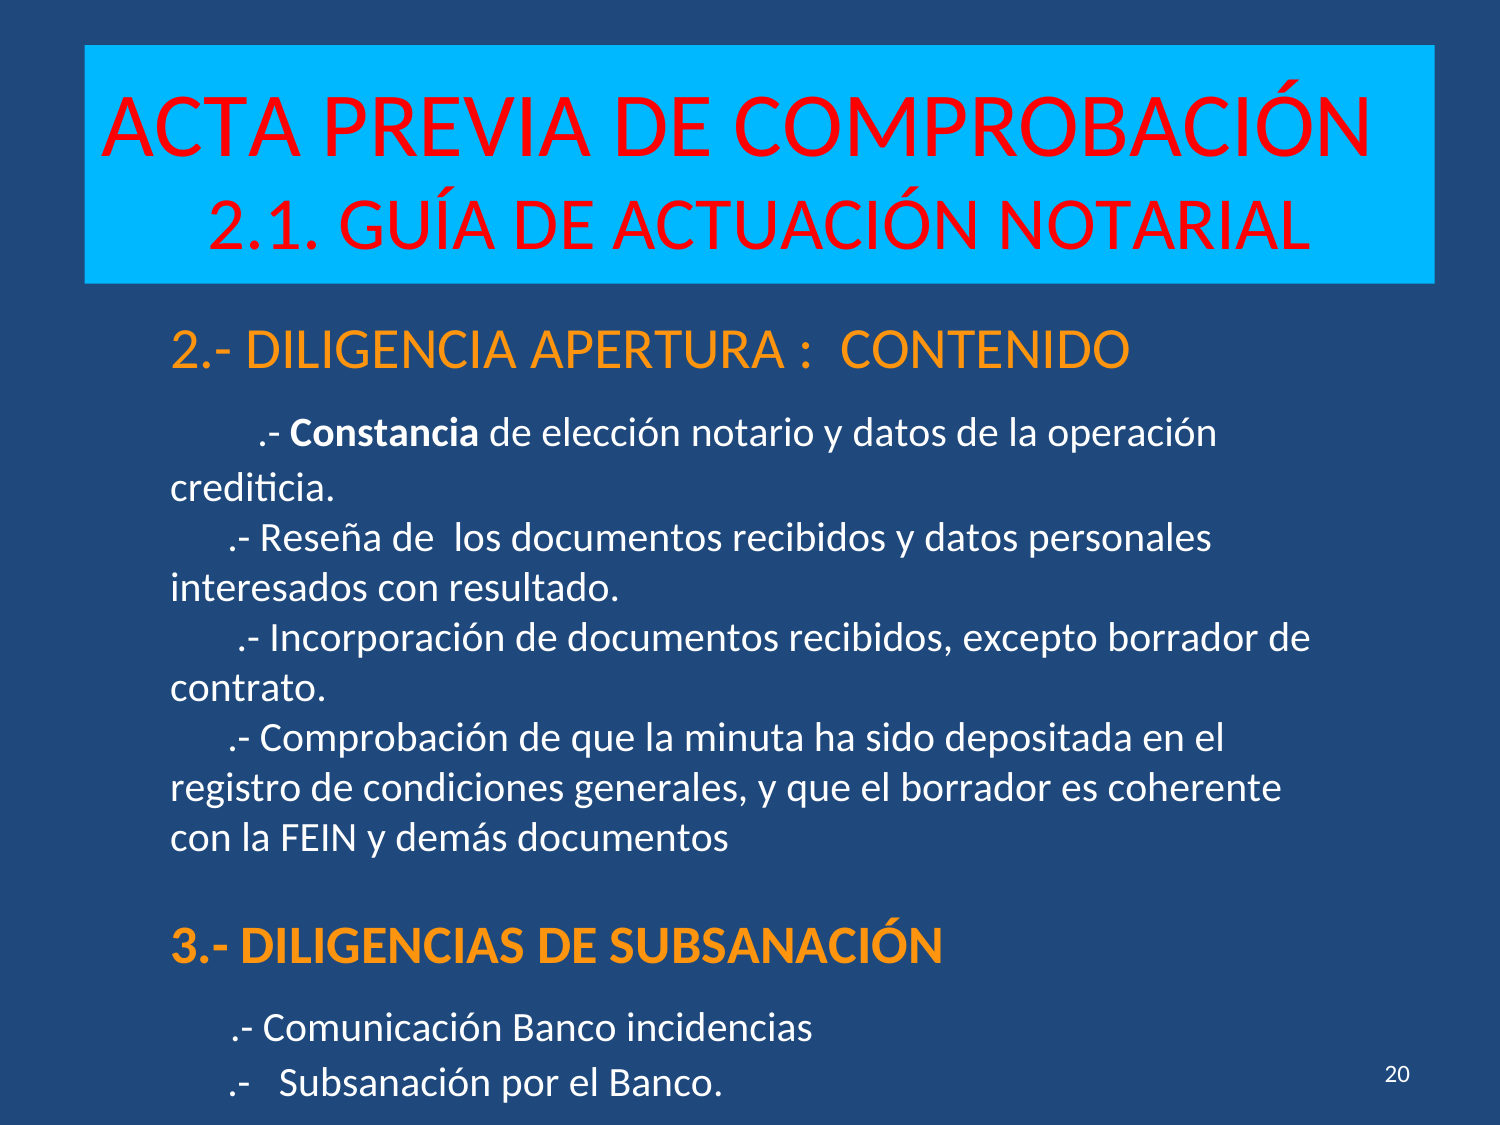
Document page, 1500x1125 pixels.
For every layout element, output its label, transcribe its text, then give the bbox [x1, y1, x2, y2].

text_box <número> [1074, 1042, 1426, 1103]
text_box ACTA PREVIA DE COMPROBACIÓN 2.1. GUÍA DE ACTUACIÓN NOTARIAL [84, 45, 1435, 284]
text_box 2.- DILIGENCIA APERTURA : CONTENIDO .- Constancia de elección notario y datos de la operación crediticia. .- Reseña de los documentos recibidos y datos personales interesados con resultado. .- Incorporación de documentos recibidos, excepto borrador de contrato. .- Comprobación de que la minuta ha sido depositada en el registro de condiciones generales, y que el borrador es coherente con la FEIN y demás documentos 3.- DILIGENCIAS DE SUBSANACIÓN .- Comunicación Banco incidencias .- Subsanación por el Banco. [155, 302, 1359, 957]
